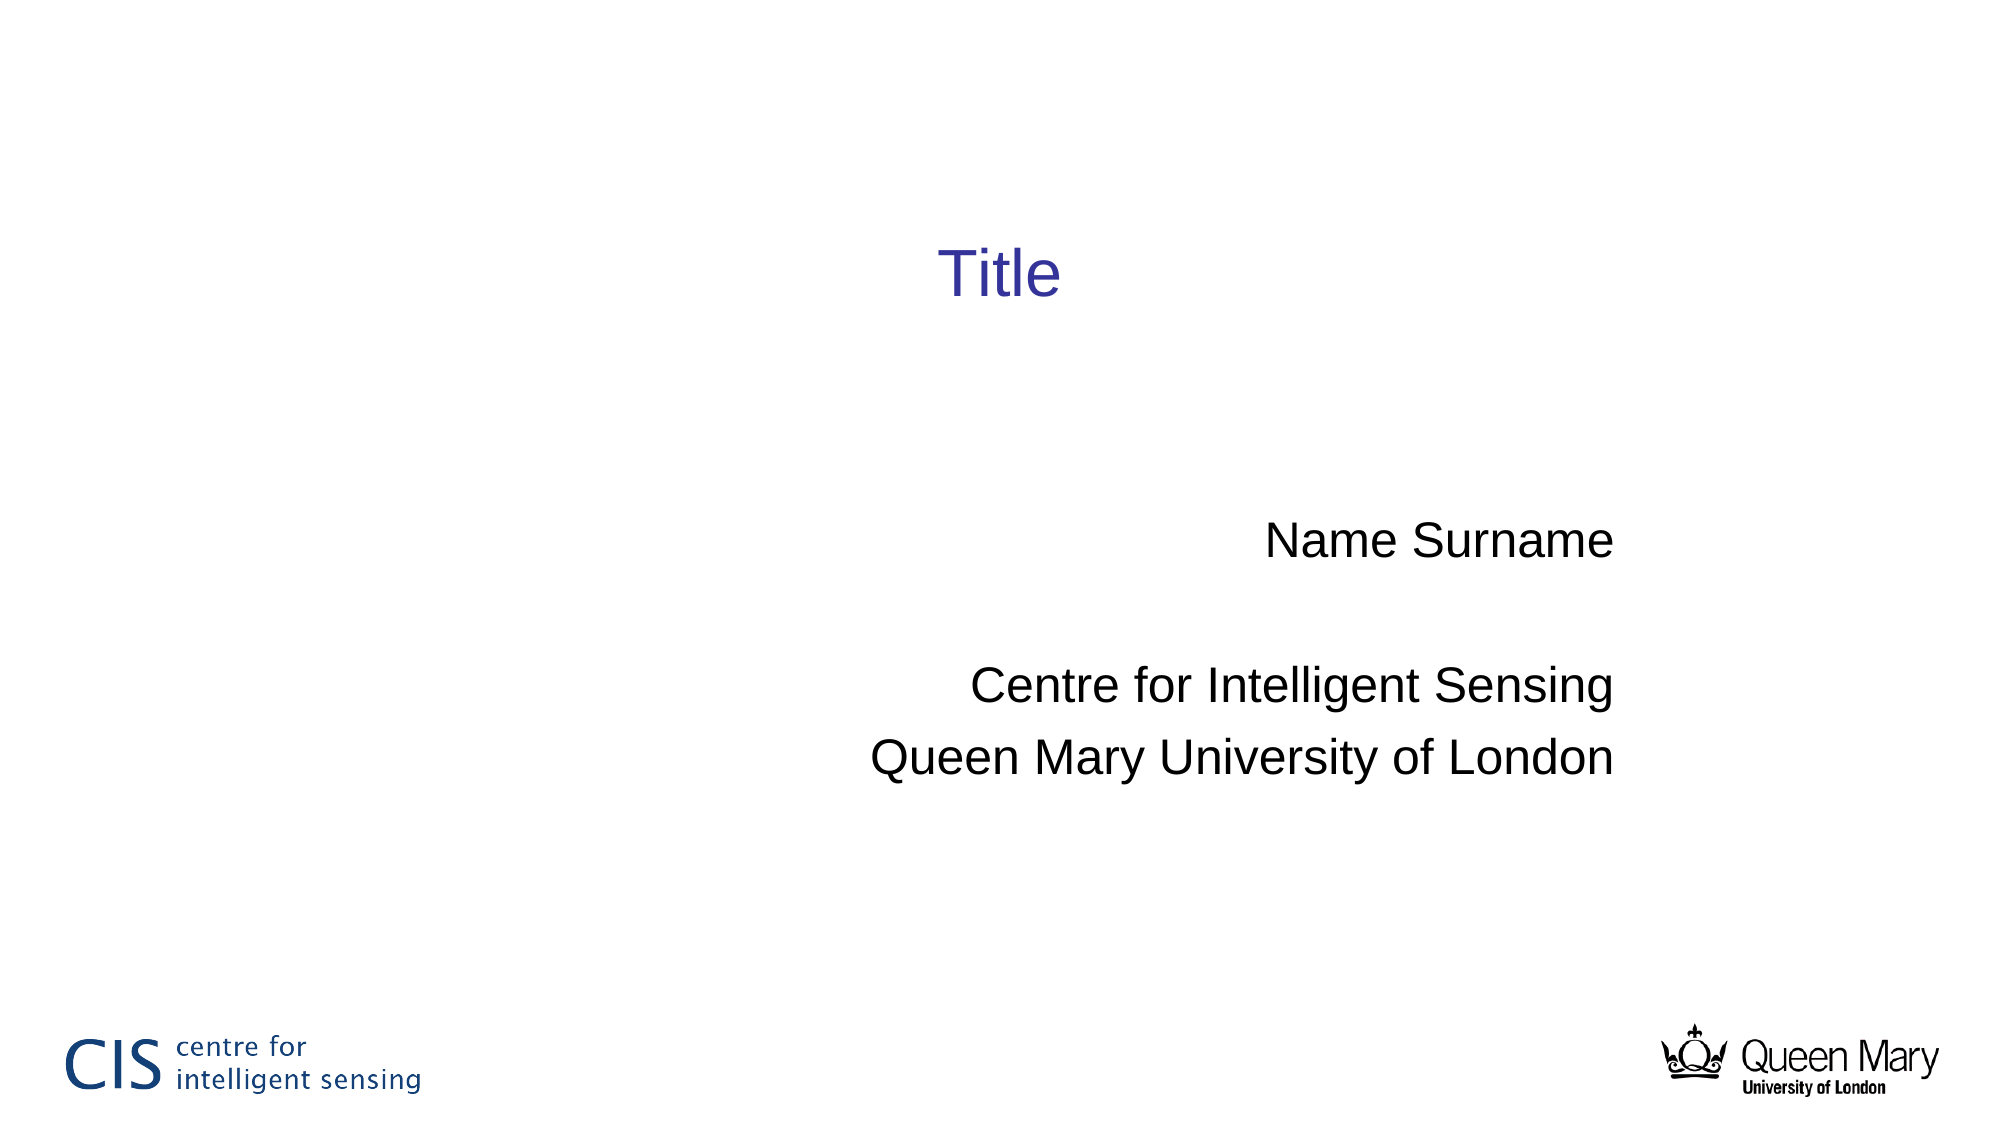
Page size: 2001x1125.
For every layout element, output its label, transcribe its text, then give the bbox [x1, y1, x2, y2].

title Title [62, 148, 1938, 391]
subtitle Name Surname Centre for Intelligent Sensing Queen Mary University of London [854, 499, 1938, 794]
